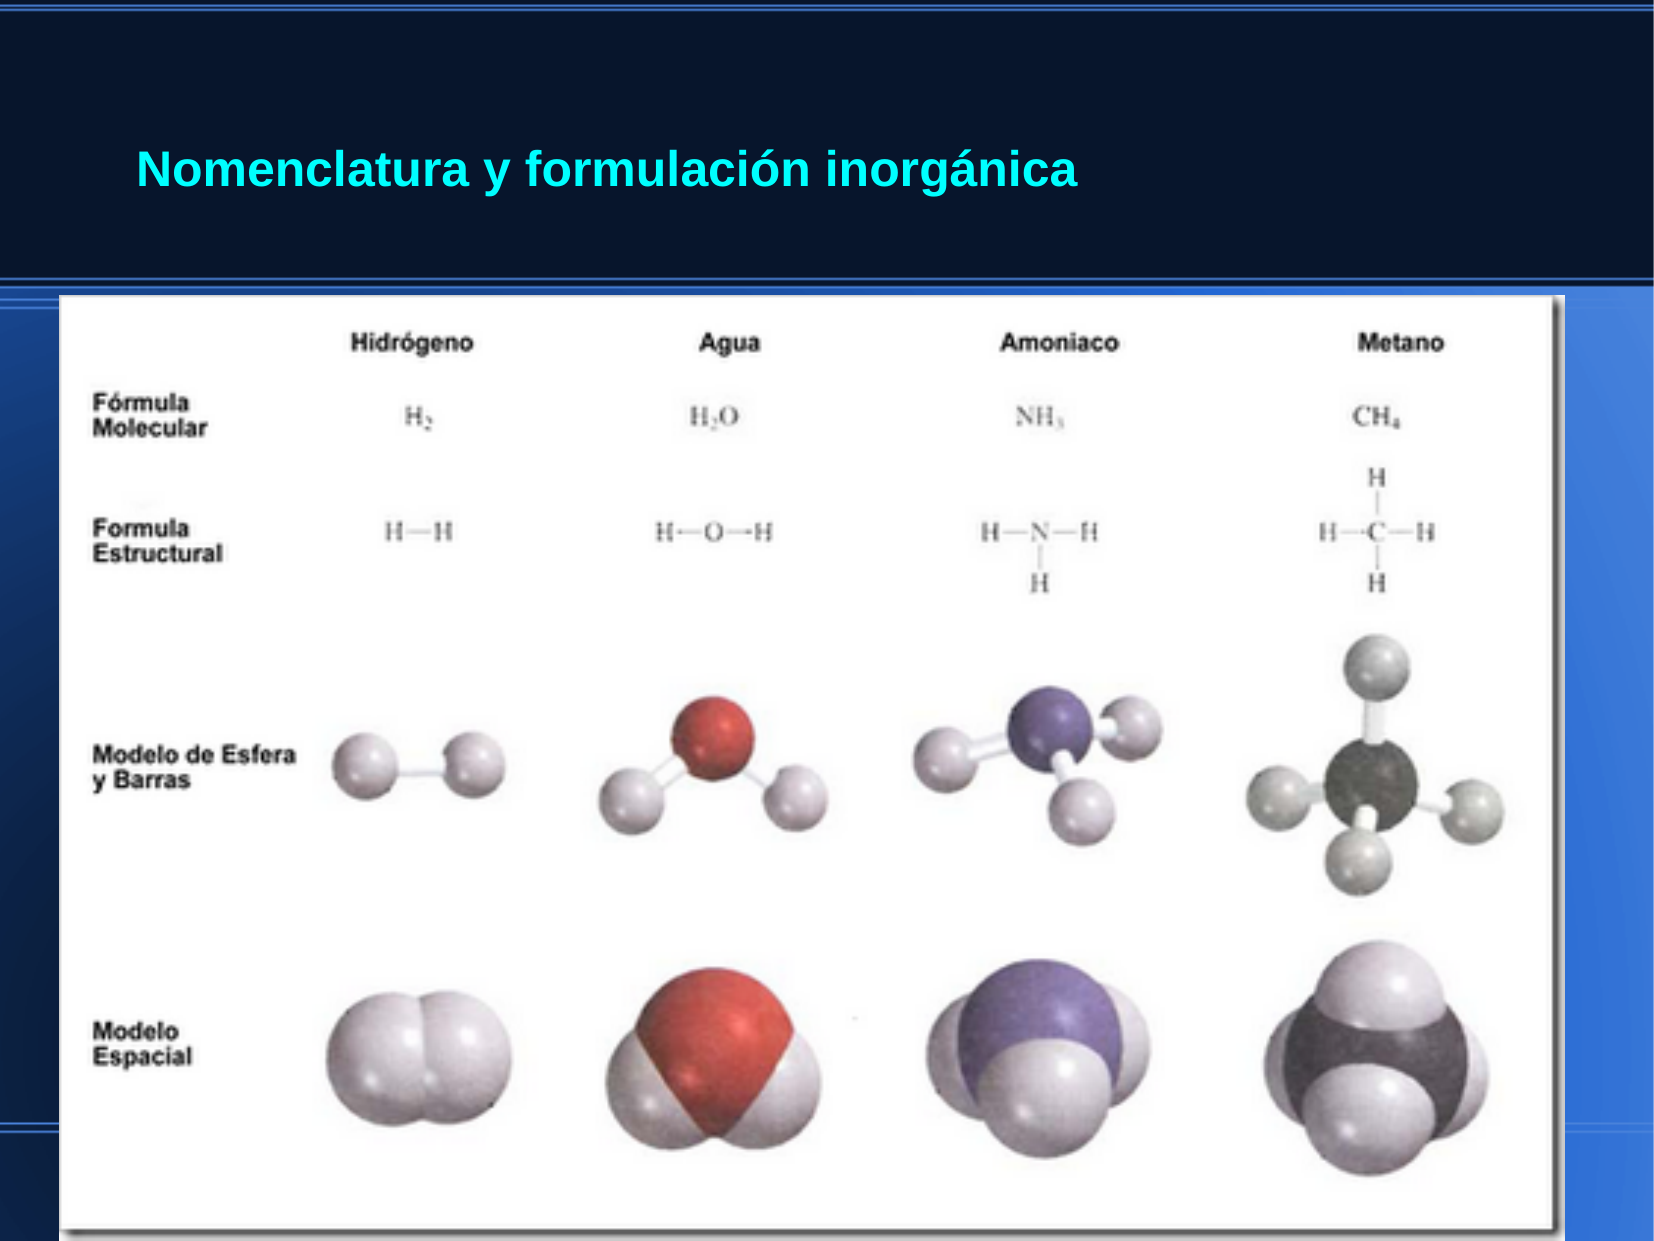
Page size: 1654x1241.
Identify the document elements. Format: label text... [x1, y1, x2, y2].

picture [0, 0, 1654, 1241]
title Nomenclatura y formulación inorgánica [32, 118, 1182, 220]
